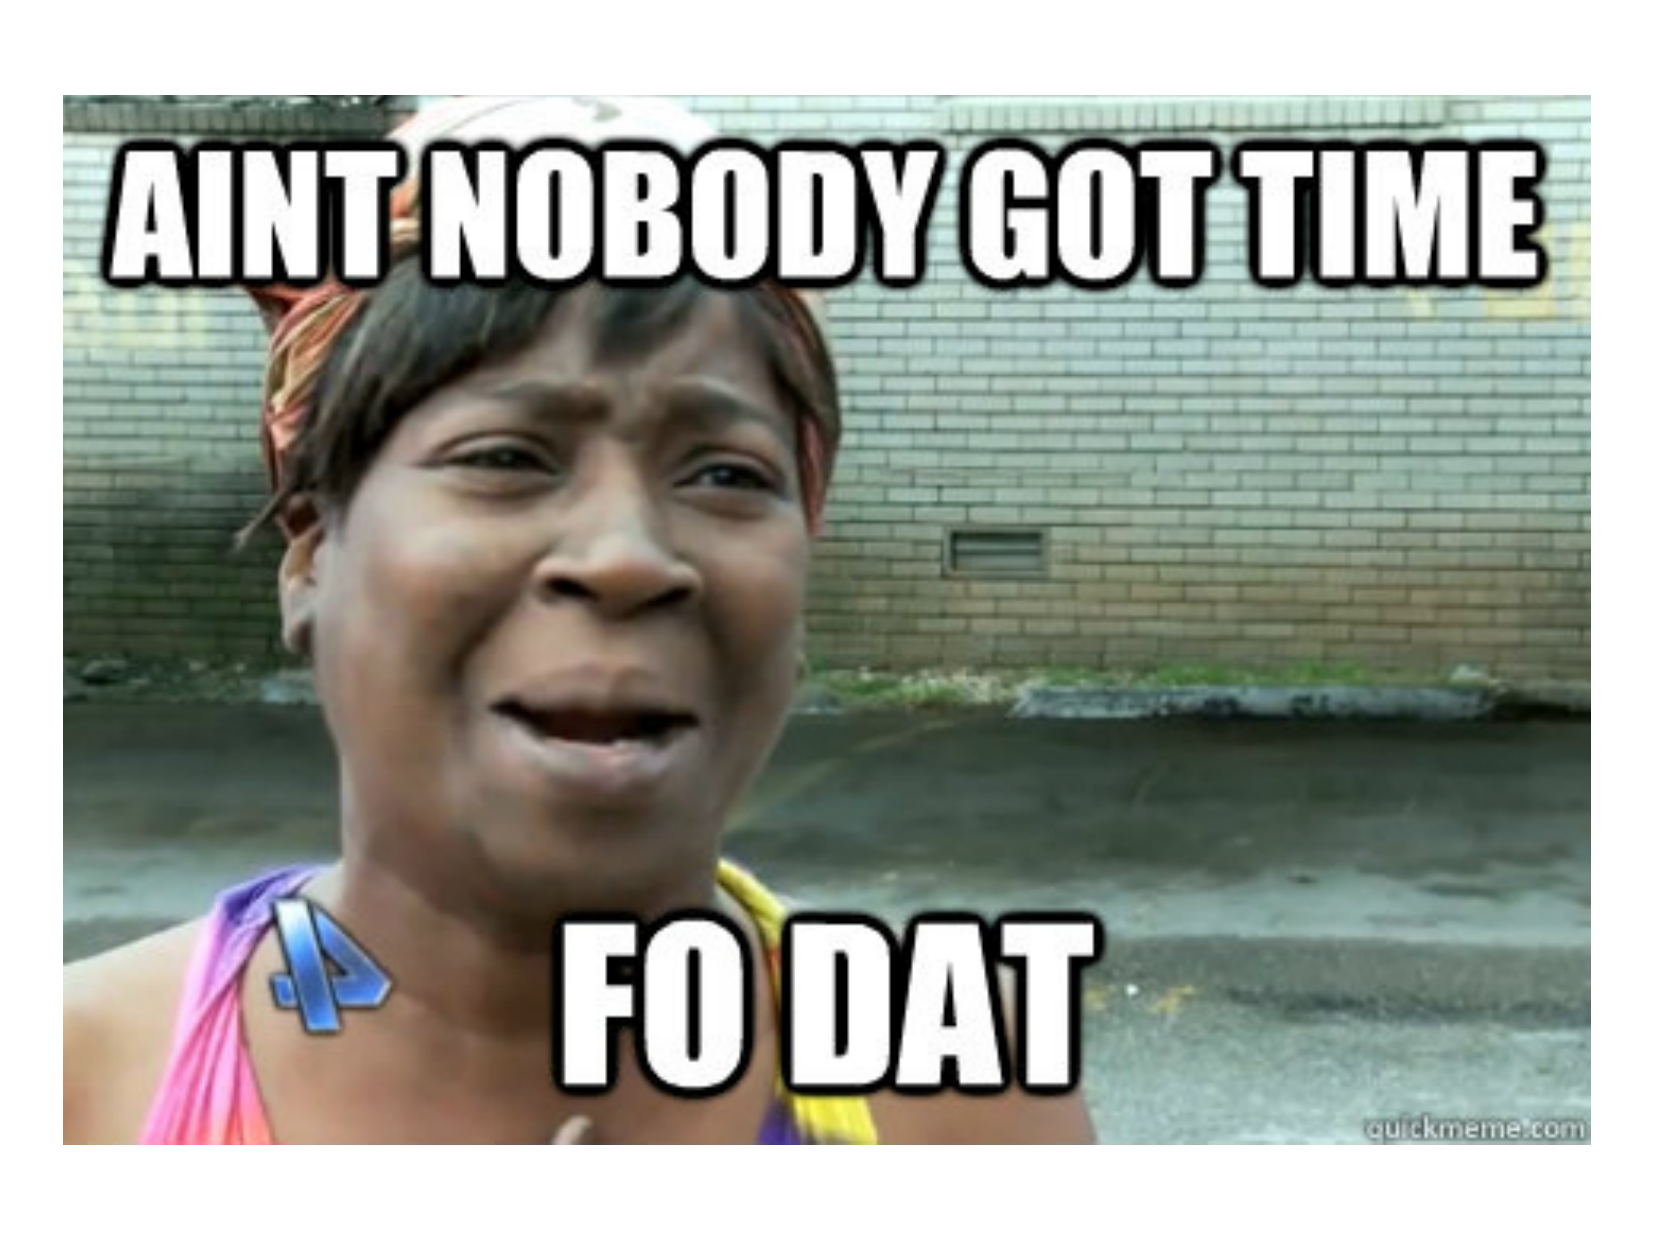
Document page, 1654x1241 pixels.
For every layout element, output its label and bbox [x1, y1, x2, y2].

picture [63, 95, 1591, 1145]
